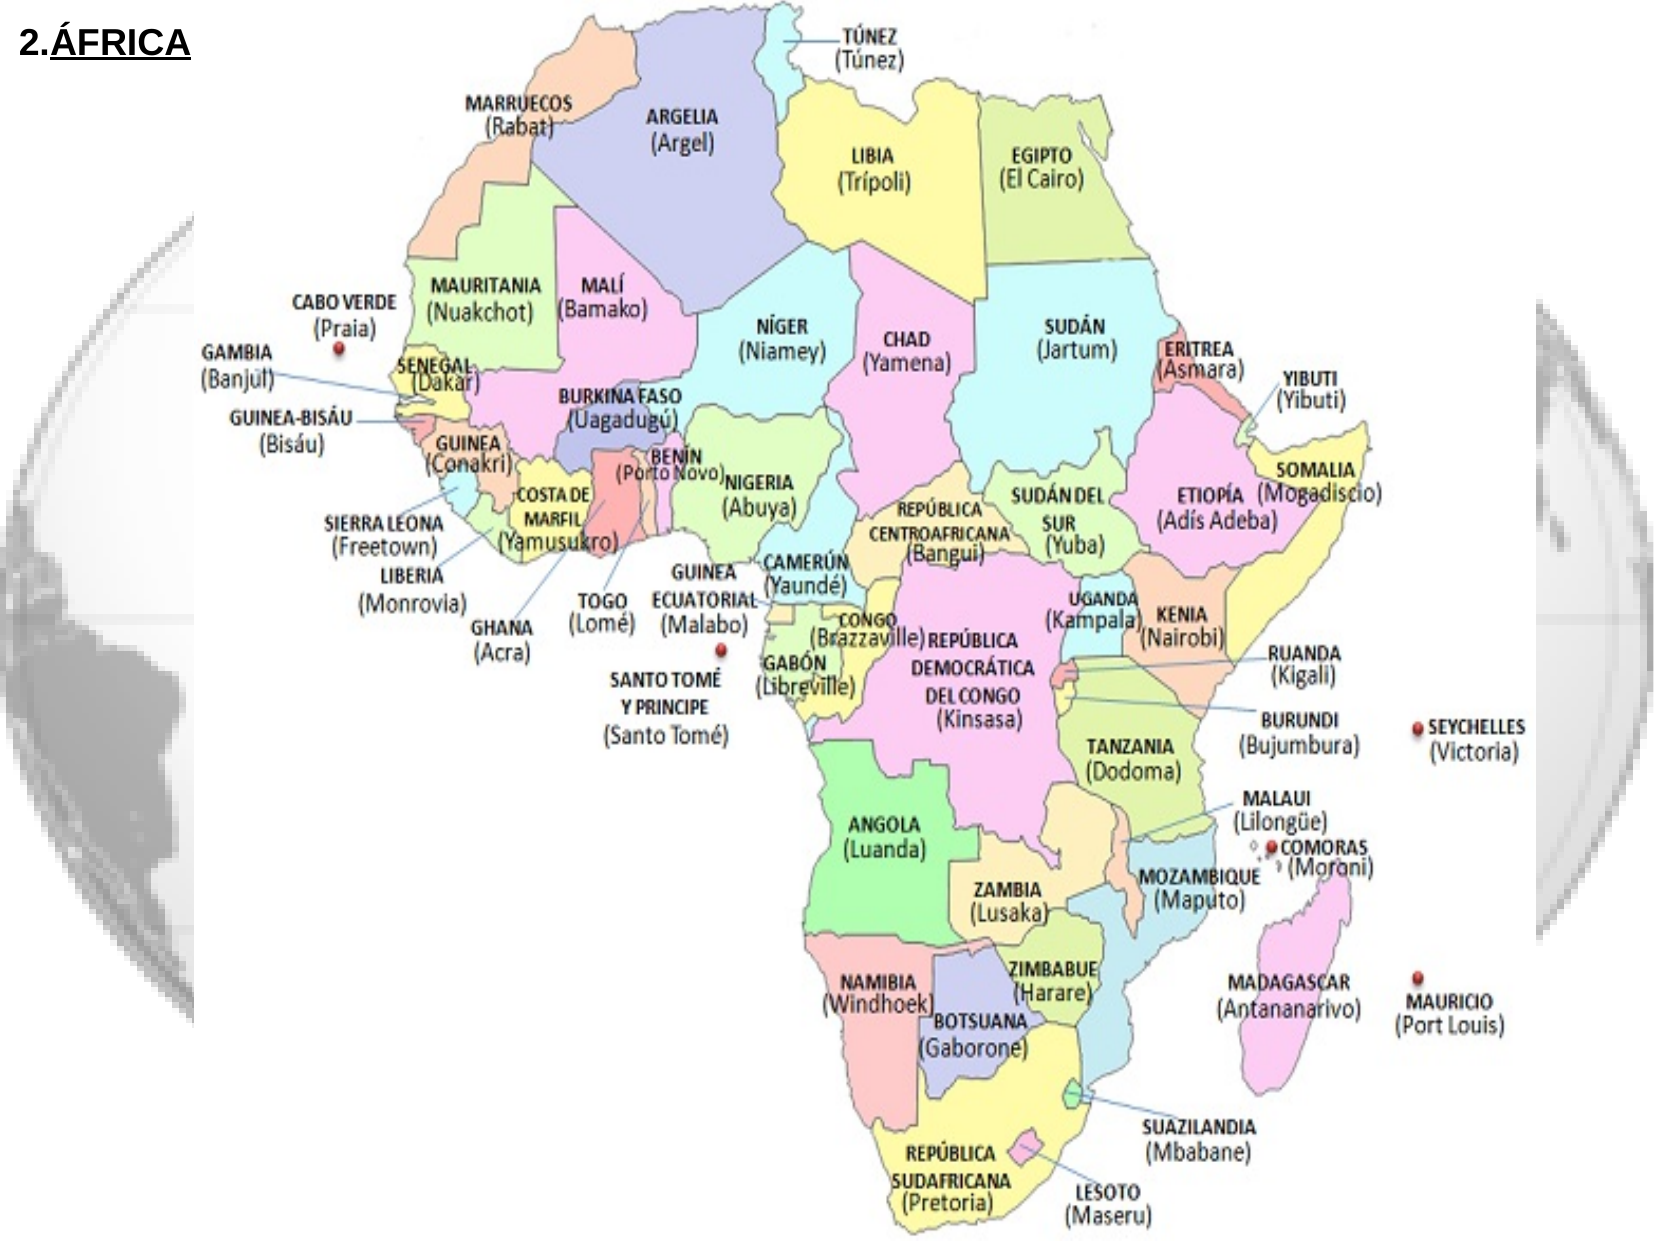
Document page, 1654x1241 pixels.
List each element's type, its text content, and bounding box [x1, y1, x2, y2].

text_box 2.ÁFRICA [3, 14, 194, 71]
picture [0, 0, 1654, 1241]
